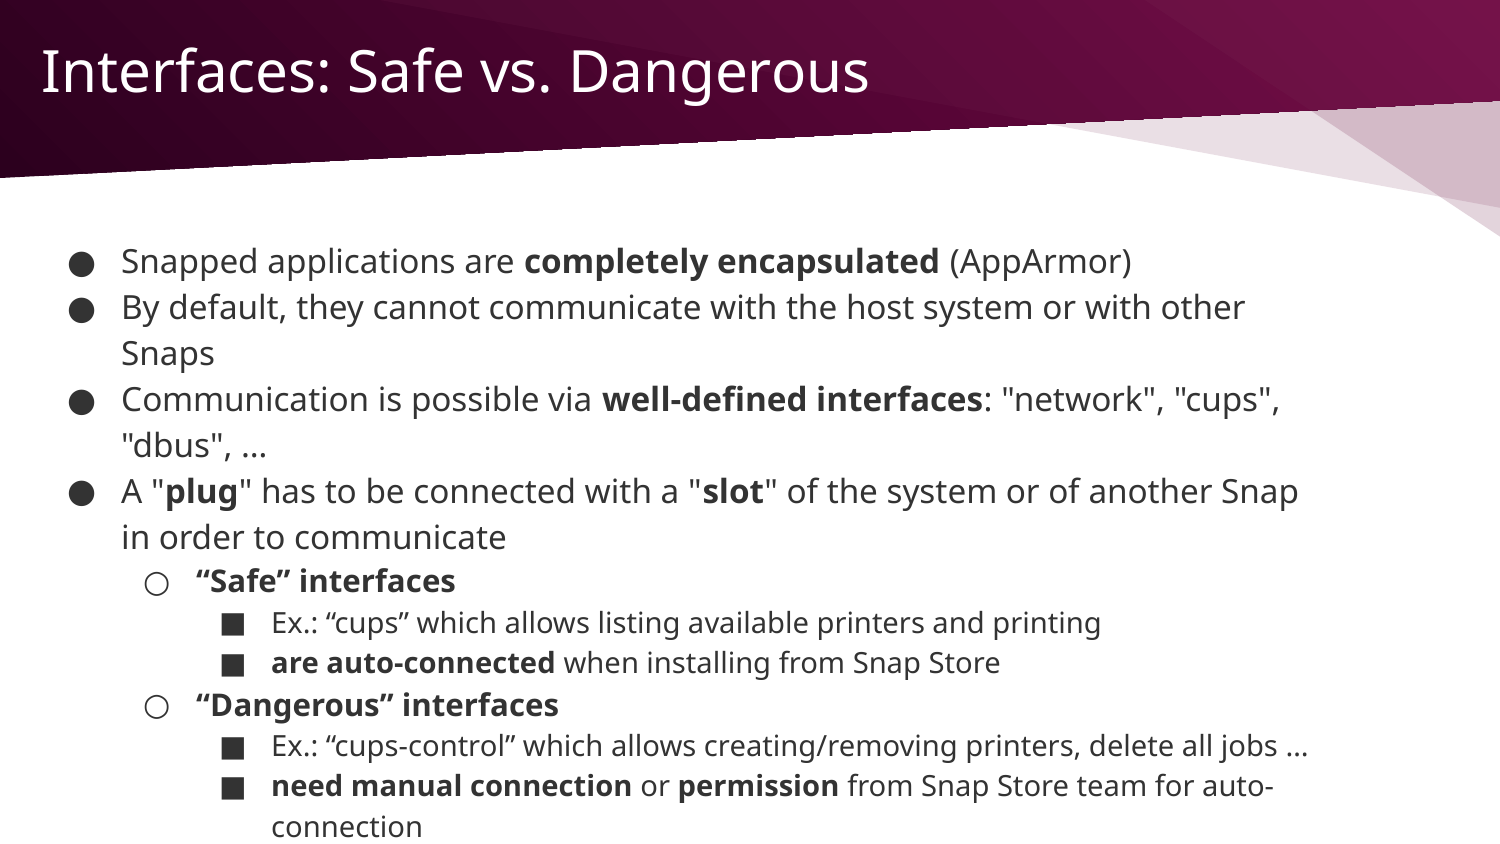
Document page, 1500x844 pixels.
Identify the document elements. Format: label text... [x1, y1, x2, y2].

title Interfaces: Safe vs. Dangerous [41, 5, 1336, 134]
list Snapped applications are completely encapsulated (AppArmor) By default, they cannot communicate with the host system or with other Snaps Communication is possible via well-defined interfaces: "network", "cups", "dbus", … A "plug" has to be connected with a "slot" of the system or of another Snap in order to communicate “Safe” interfaces Ex.: “cups” which allows listing available printers and printing are auto-connected when installing from Snap Store “Dangerous” interfaces Ex.: “cups-control” which allows creating/removing printers, delete all jobs … need manual connection or permission from Snap Store team for auto-connection [35, 229, 1324, 789]
